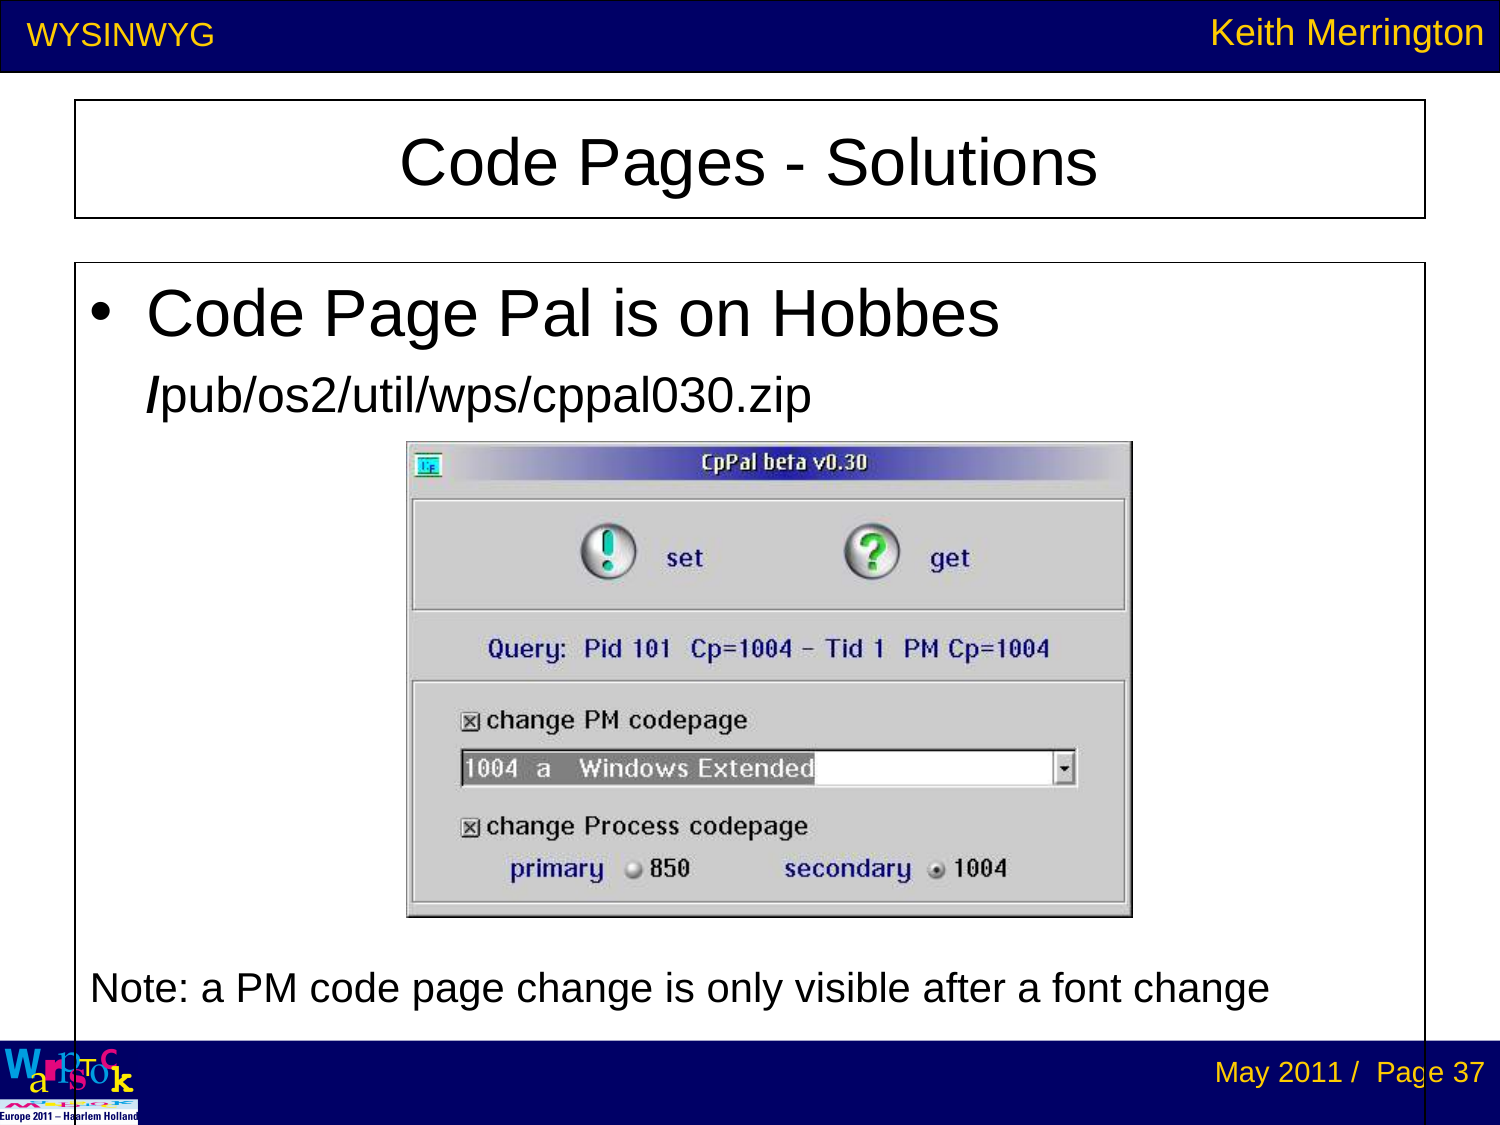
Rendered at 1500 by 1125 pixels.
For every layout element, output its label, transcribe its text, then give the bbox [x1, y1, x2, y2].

title Code Pages - Solutions [75, 100, 1426, 219]
picture [0, 1042, 74, 1125]
list Code Page Pal is on Hobbes /pub/os2/util/wps/cppal030.zip Note: a PM code page change is only visible after a font change [75, 262, 1426, 1125]
picture [406, 441, 1133, 918]
